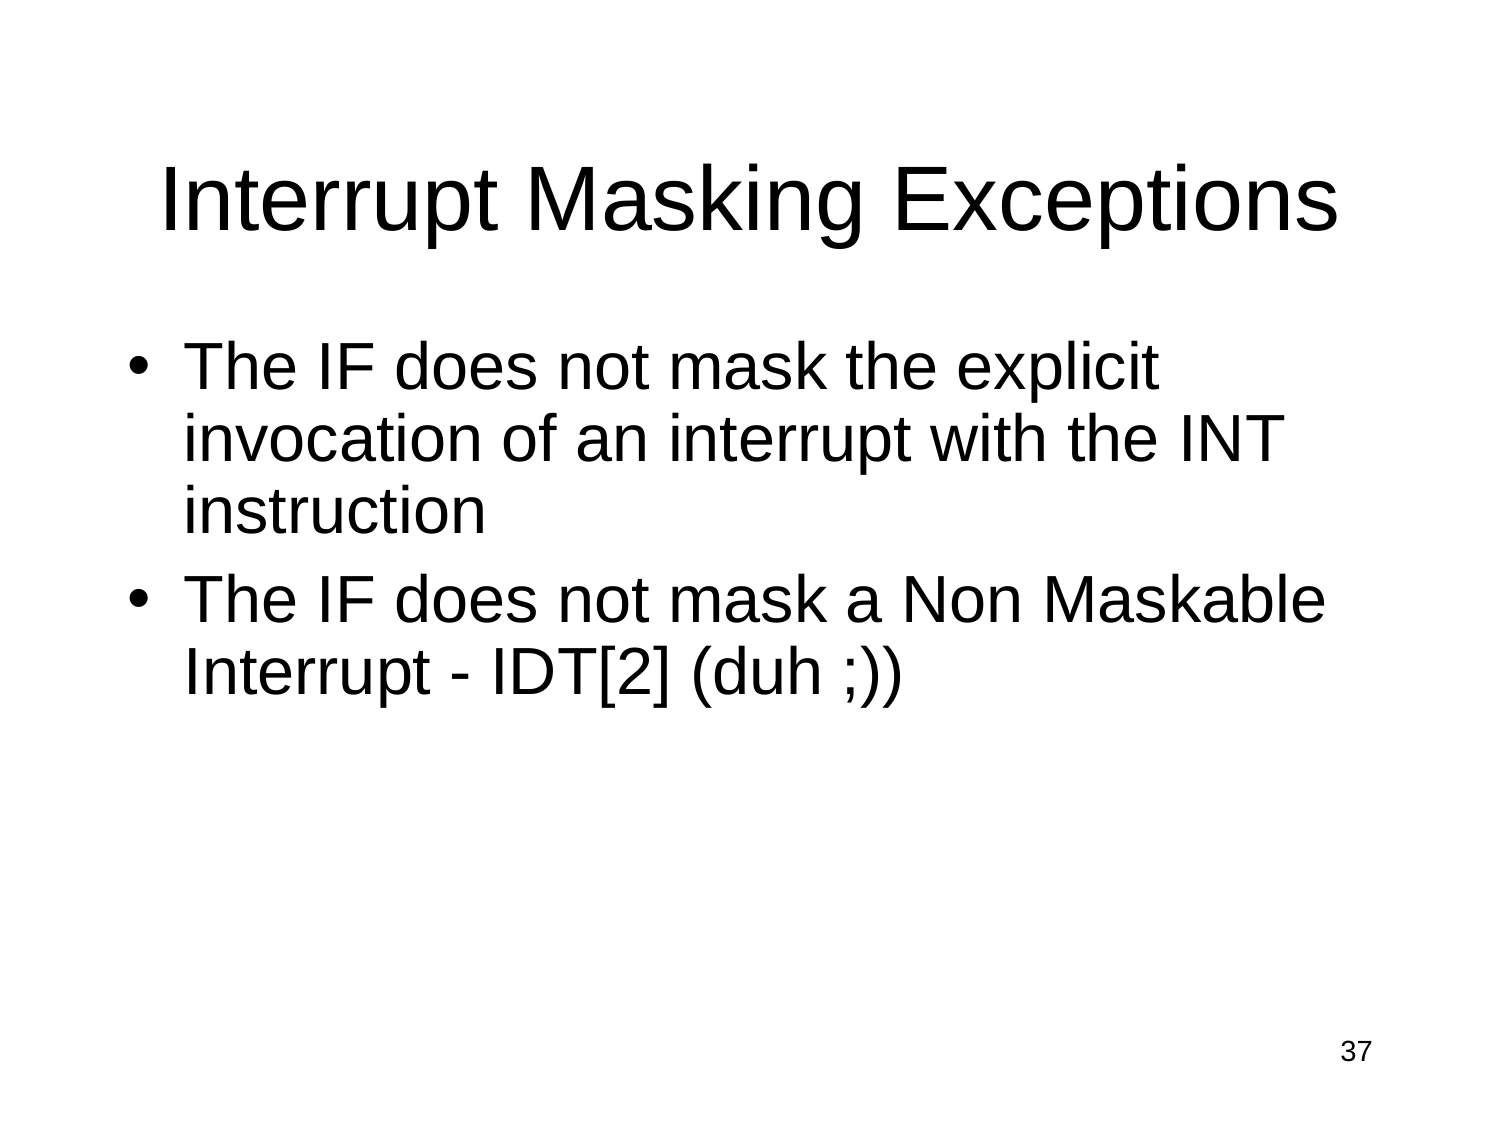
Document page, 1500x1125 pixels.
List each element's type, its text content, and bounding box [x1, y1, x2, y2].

text_box <number> [1074, 1025, 1388, 1101]
list The IF does not mask the explicit invocation of an interrupt with the INT instruction The IF does not mask a Non Maskable Interrupt - IDT[2] (duh ;)) [112, 324, 1388, 1001]
title Interrupt Masking Exceptions [112, 99, 1388, 288]
